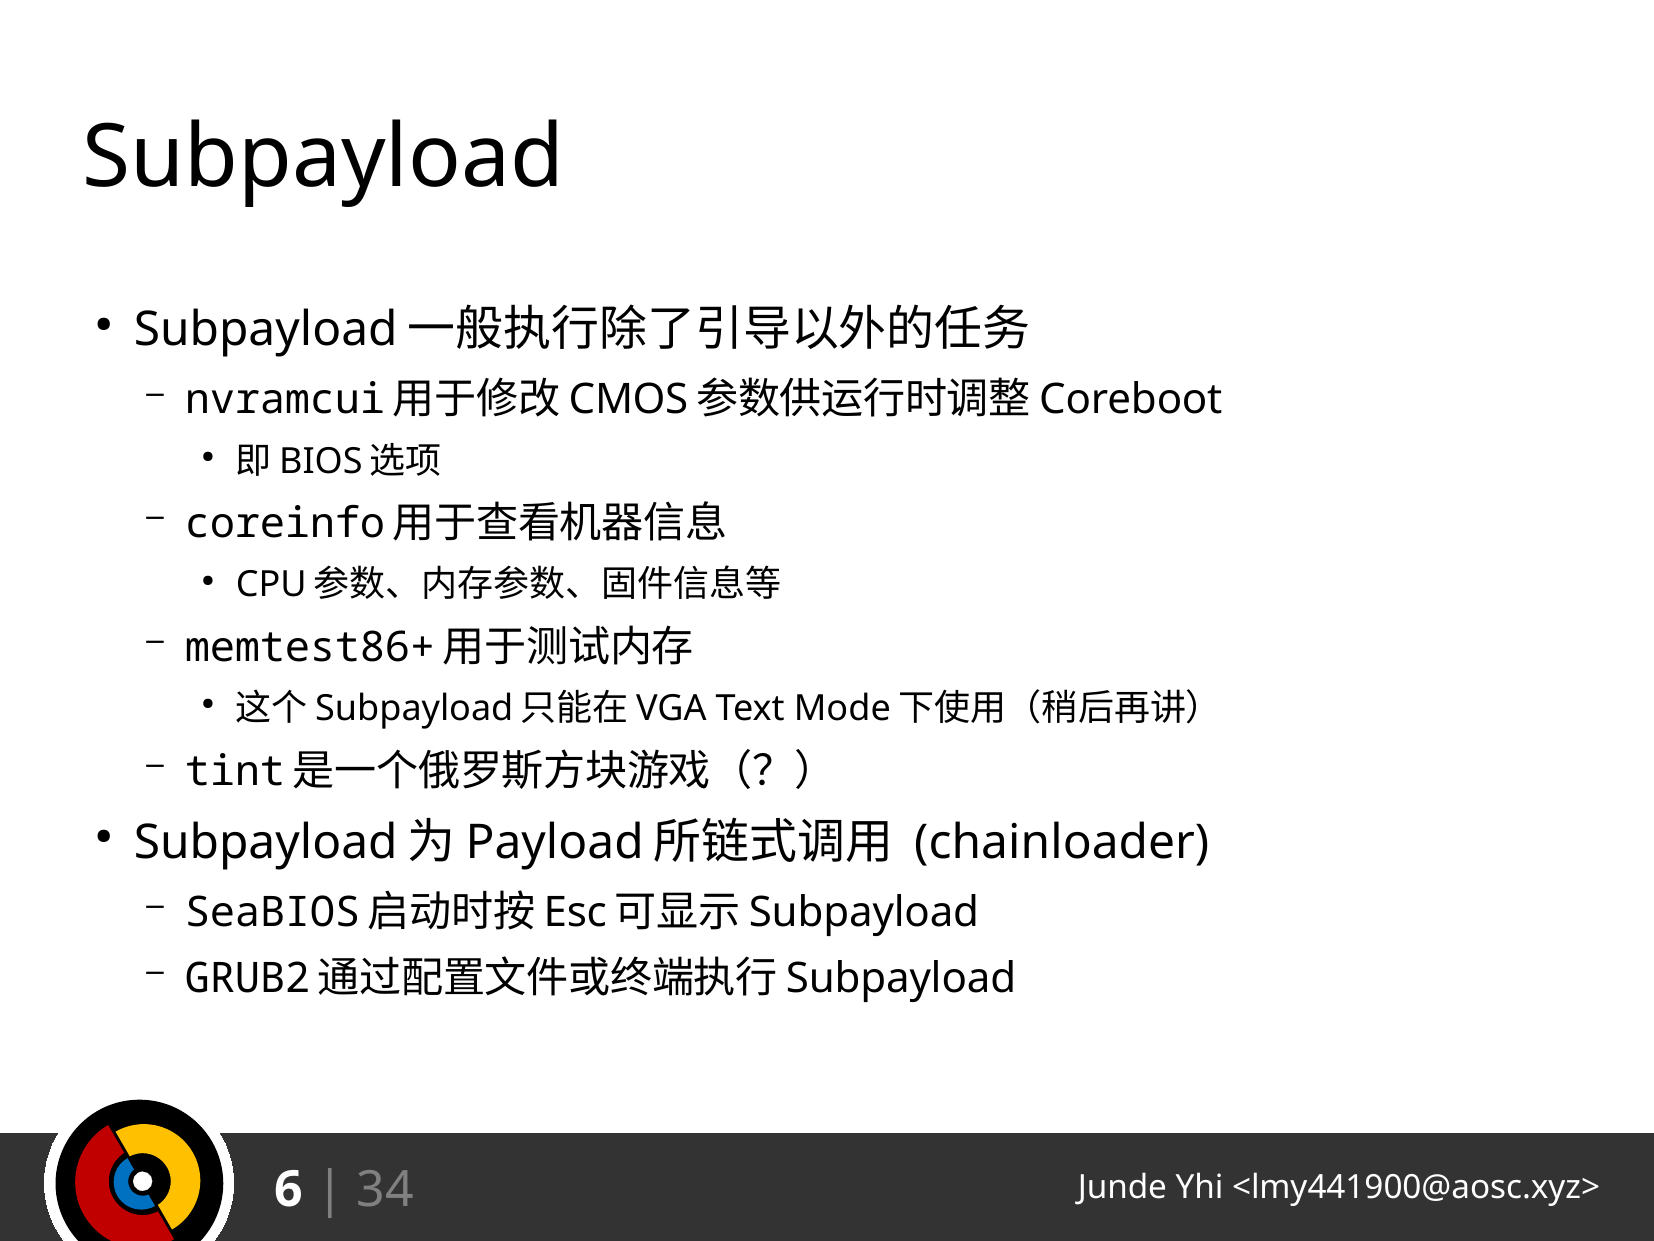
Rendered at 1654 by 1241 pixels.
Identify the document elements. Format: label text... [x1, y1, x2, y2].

title Subpayload [82, 49, 1571, 257]
list Subpayload一般执行除了引导以外的任务 nvramcui用于修改CMOS参数供运行时调整Coreboot 即BIOS选项 coreinfo用于查看机器信息 CPU参数、内存参数、固件信息等 memtest86+用于测试内存 这个Subpayload只能在VGA Text Mode下使用（稍后再讲） tint是一个俄罗斯方块游戏（？） Subpayload为Payload所链式调用 (chainloader) SeaBIOS启动时按Esc可显示Subpayload GRUB2通过配置文件或终端执行Subpayload [82, 290, 1571, 1010]
